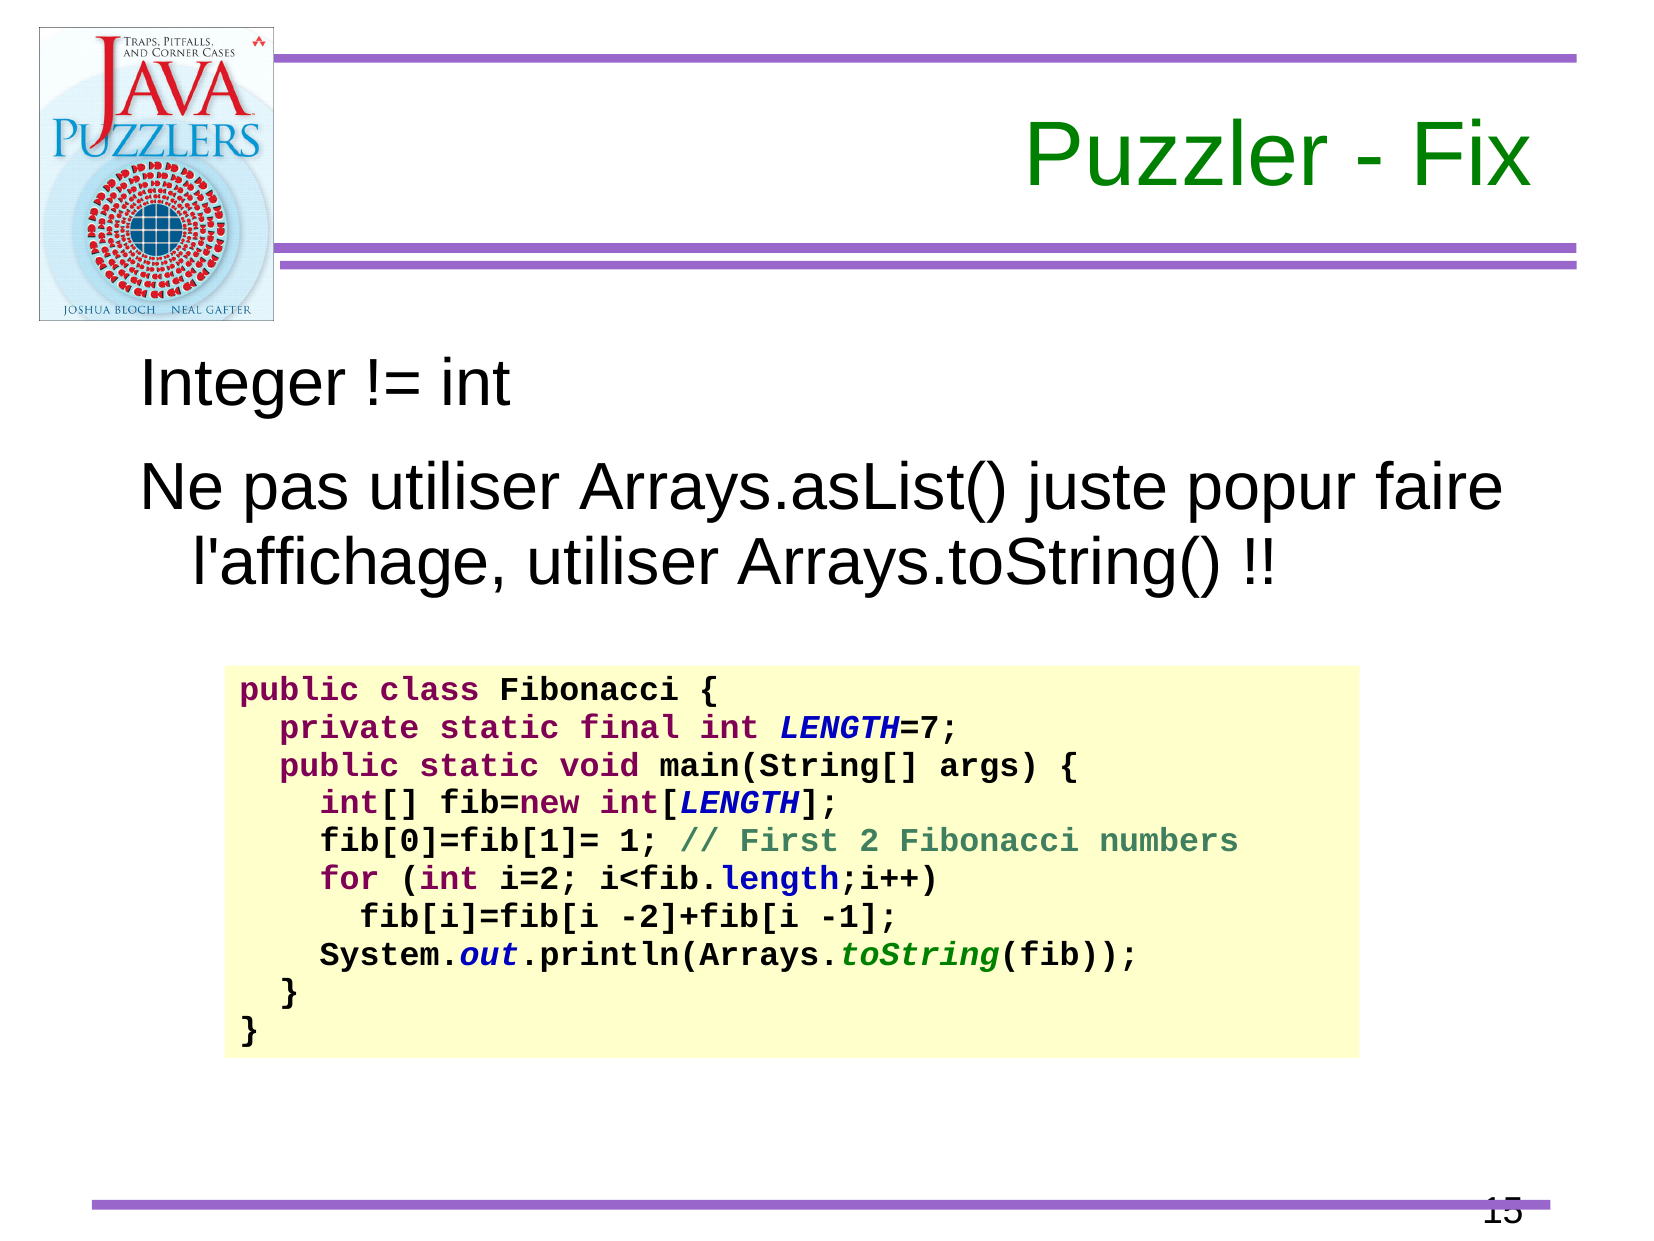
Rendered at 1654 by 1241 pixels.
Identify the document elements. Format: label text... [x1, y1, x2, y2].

title Puzzler - Fix [274, 49, 1534, 257]
text_box public class Fibonacci { private static final int LENGTH=7; public static void main(String[] args) { int[] fib=new int[LENGTH]; fib[0]=fib[1]= 1; // First 2 Fibonacci numbers for (int i=2; i<fib.length;i++) fib[i]=fib[i -2]+fib[i -1]; System.out.println(Arrays.toString(fib)); } } [224, 665, 1360, 1057]
list Integer != int Ne pas utiliser Arrays.asList() juste popur faire l'affichage, utiliser Arrays.toString() !! [121, 344, 1534, 627]
picture [39, 27, 274, 321]
